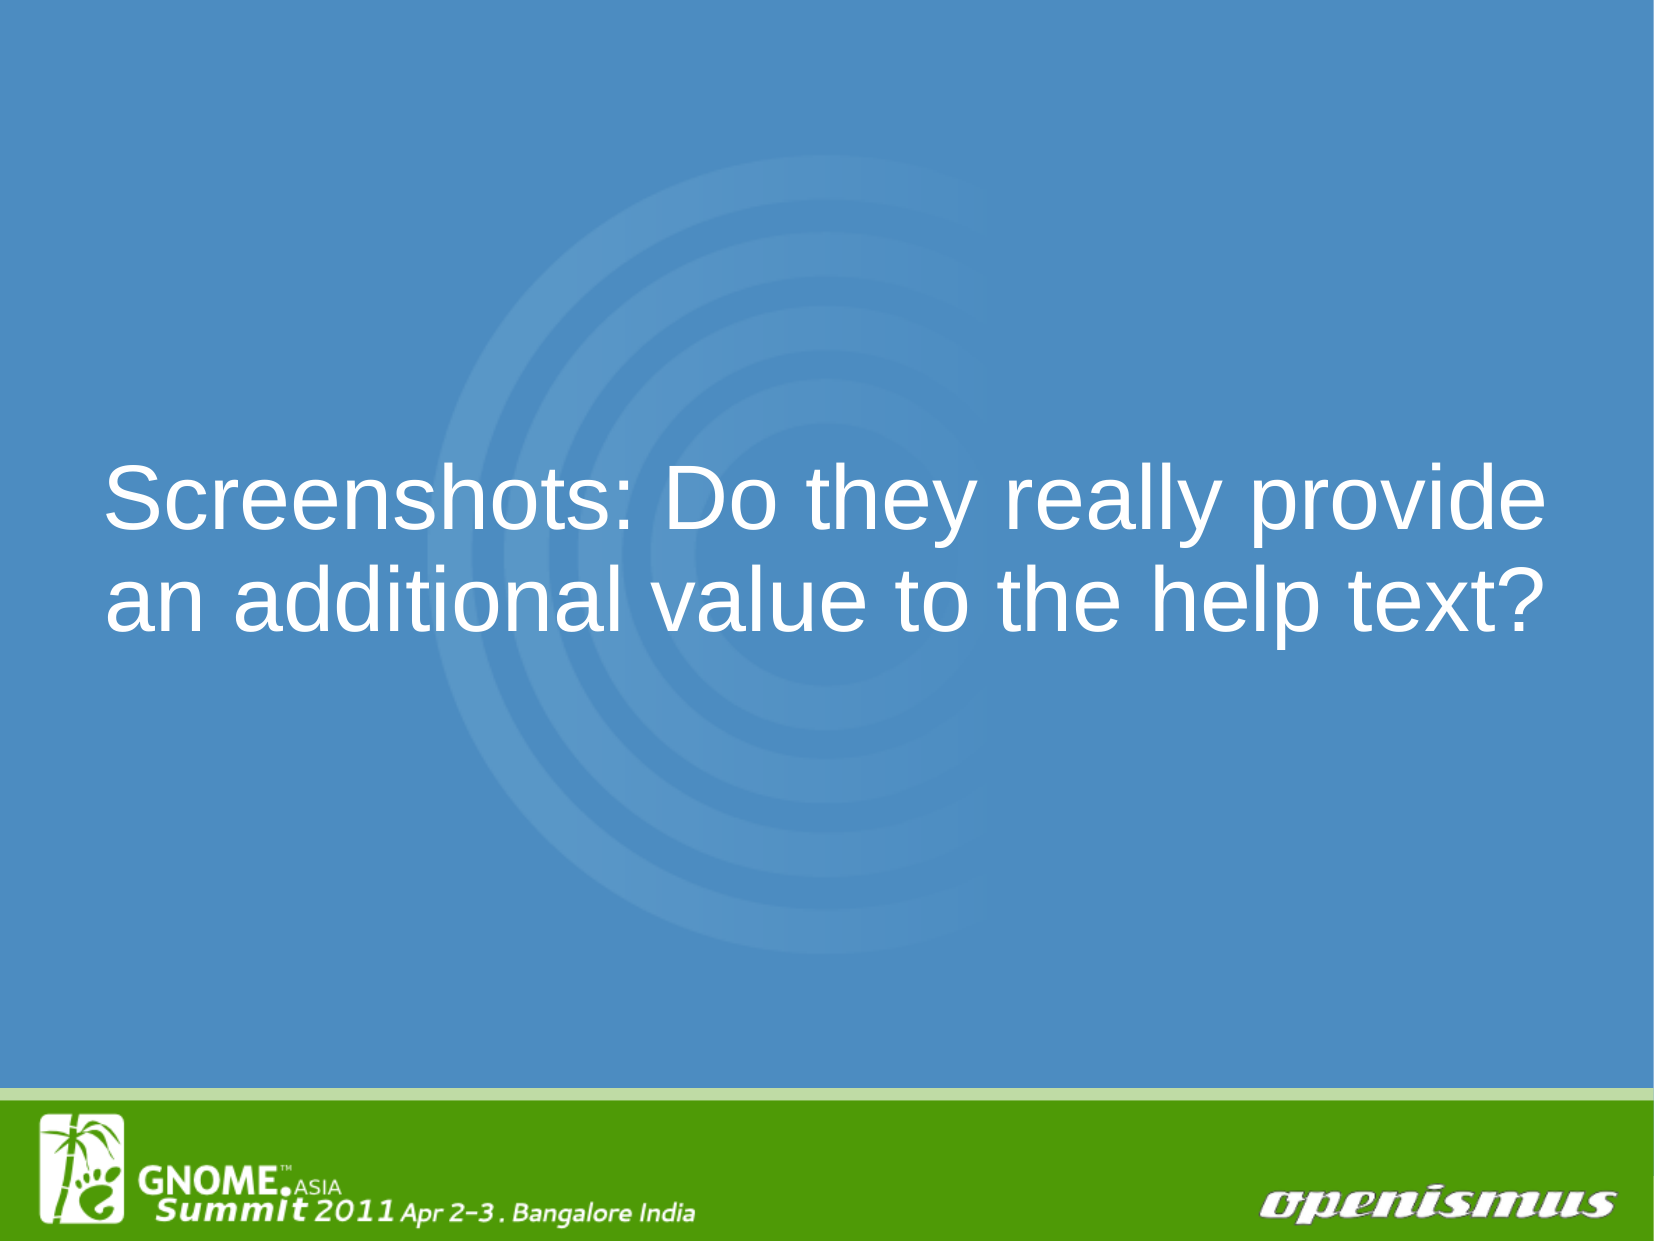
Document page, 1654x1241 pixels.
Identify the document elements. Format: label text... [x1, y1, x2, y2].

picture [0, 0, 1654, 1241]
title Screenshots: Do they really provide an additional value to the help text? [82, 445, 1571, 653]
